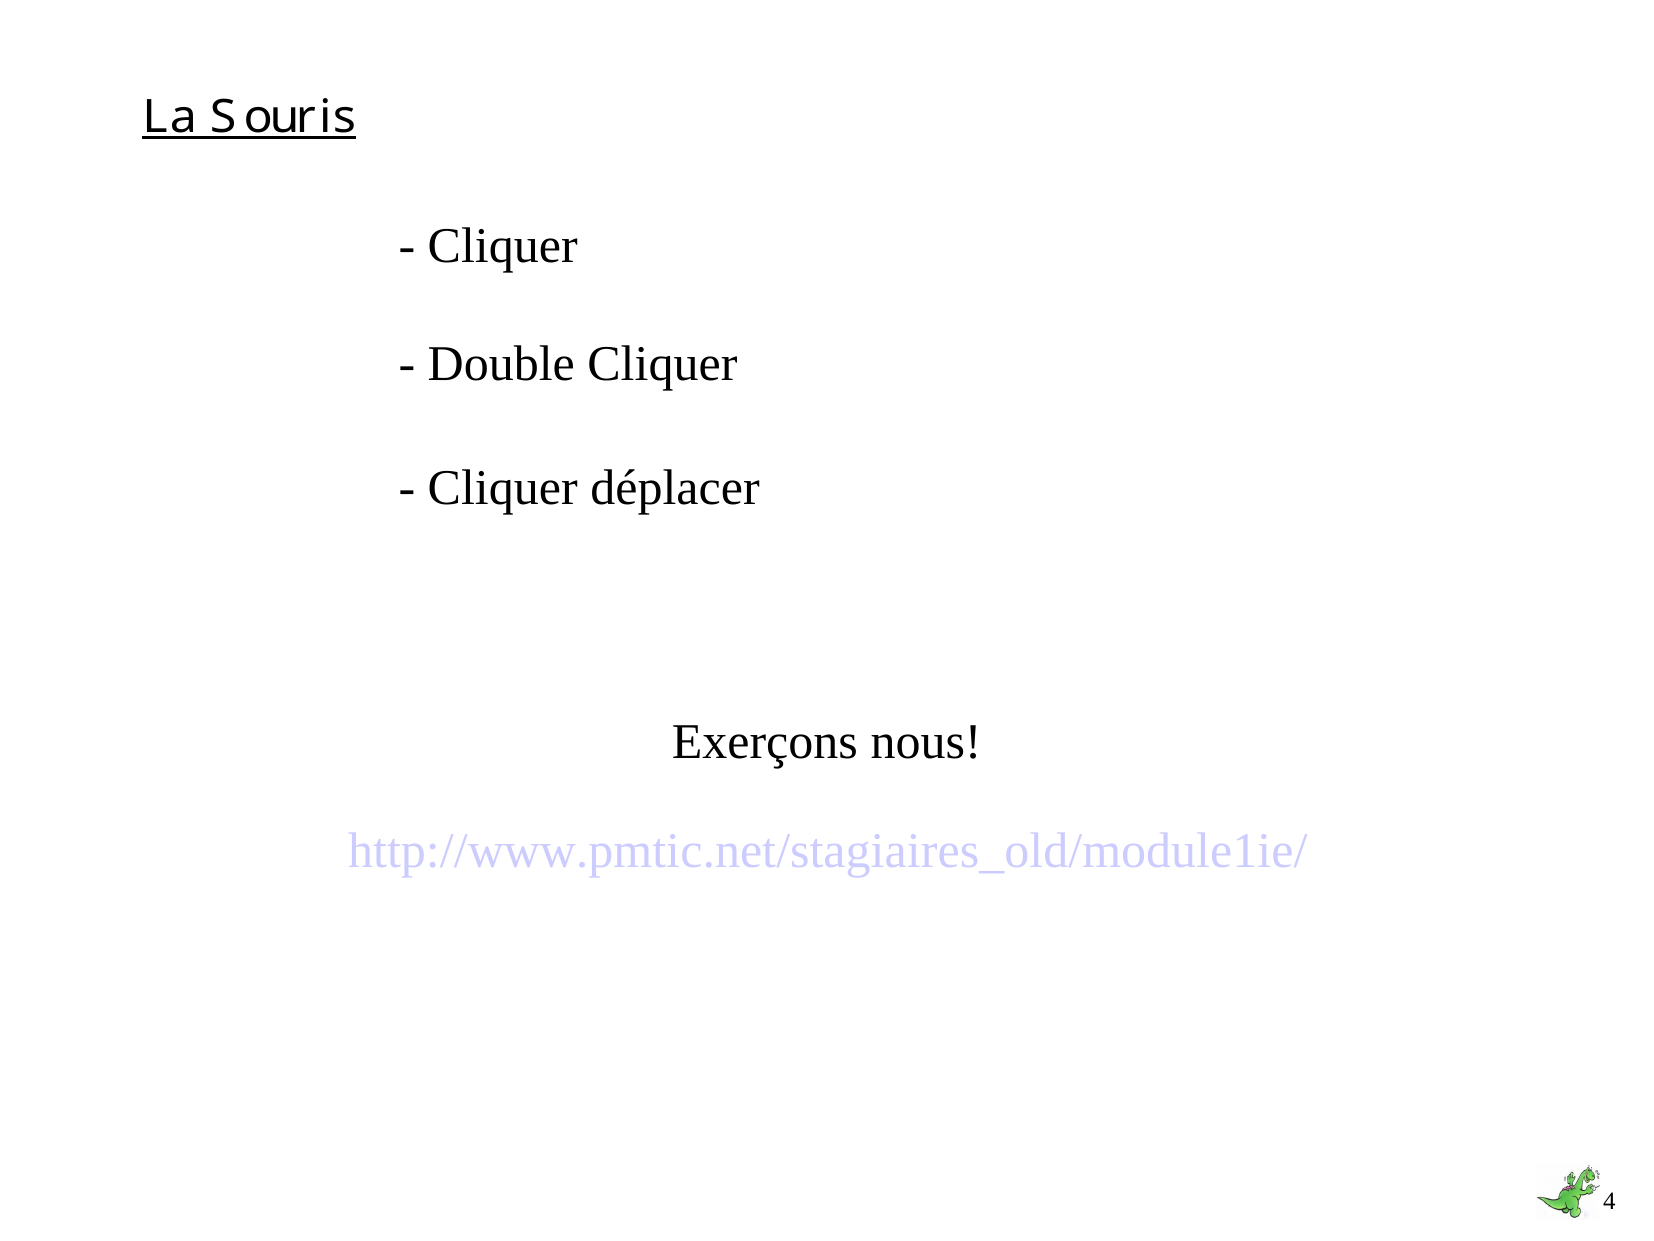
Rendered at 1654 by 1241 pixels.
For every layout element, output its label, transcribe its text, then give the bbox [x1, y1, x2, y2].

text_box http://www.pmtic.net/stagiaires_old/module1ie/ [348, 822, 1329, 880]
text_box 4 [1603, 1186, 1632, 1216]
text_box - Cliquer déplacer [398, 459, 1115, 517]
chart [0, 27, 973, 204]
text_box - Double Cliquer [398, 335, 1115, 393]
picture [1536, 1163, 1600, 1220]
text_box Exerçons nous! [0, 712, 1654, 770]
text_box - Cliquer [398, 217, 1115, 275]
